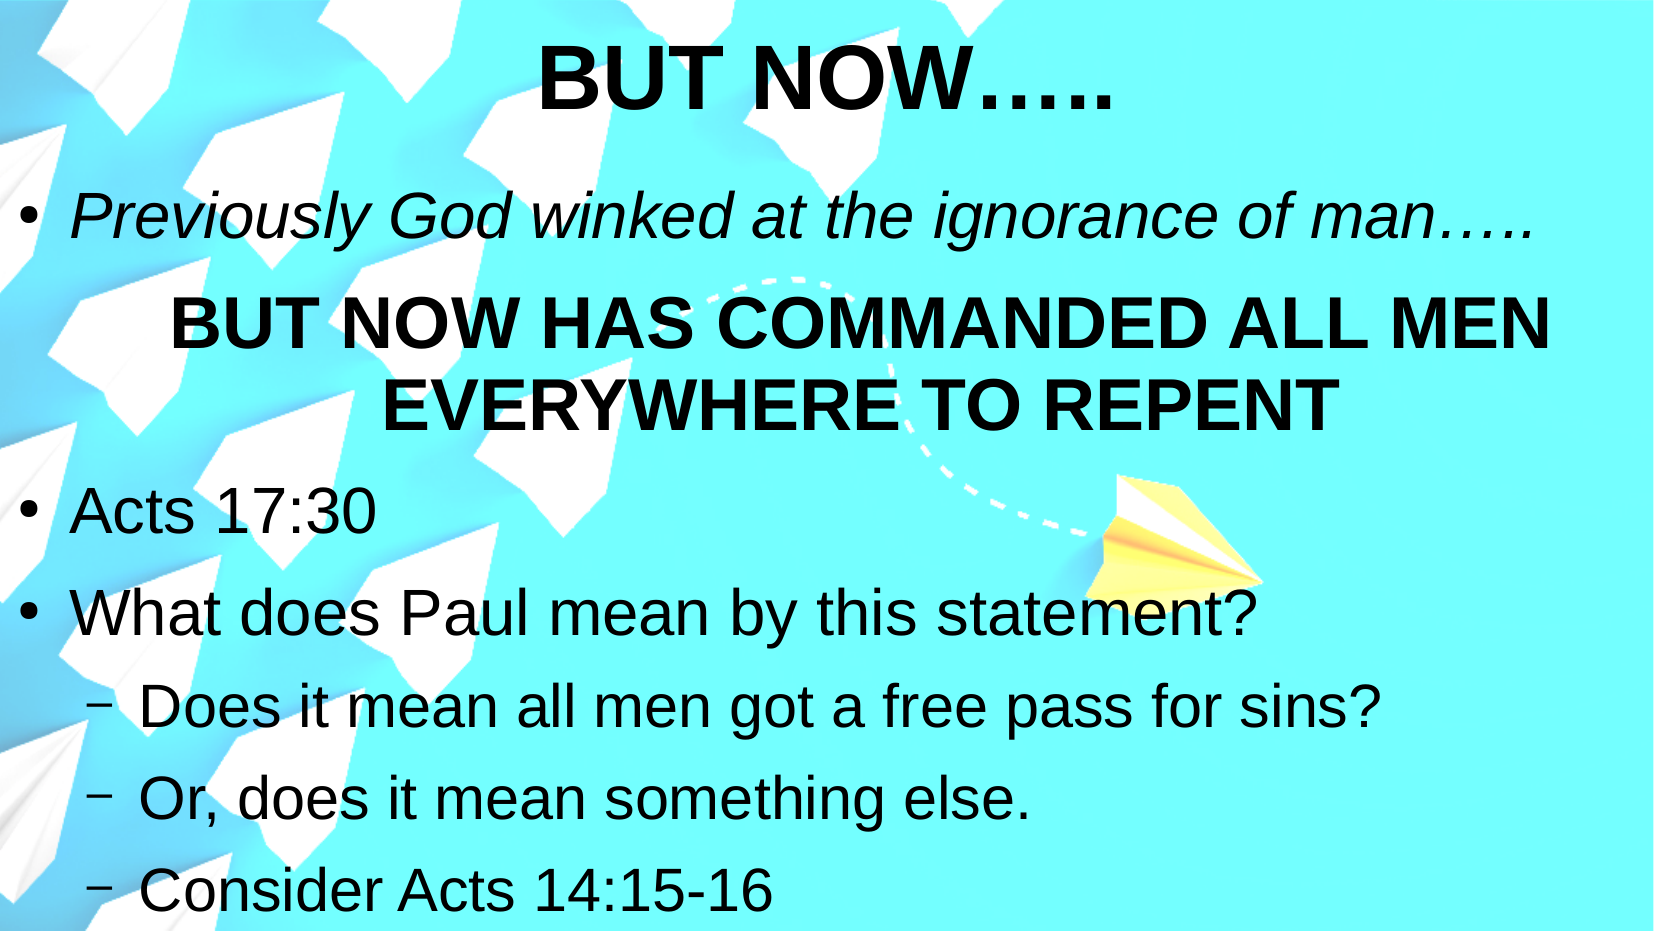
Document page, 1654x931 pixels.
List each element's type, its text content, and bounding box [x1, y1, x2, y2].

list Previously God winked at the ignorance of man….. BUT NOW HAS COMMANDED ALL MEN EVERYWHERE TO REPENT Acts 17:30 What does Paul mean by this statement? Does it mean all men got a free pass for sins? Or, does it mean something else. Consider Acts 14:15-16 [0, 180, 1654, 931]
picture [0, 0, 1654, 180]
title BUT NOW….. [82, 0, 1571, 156]
